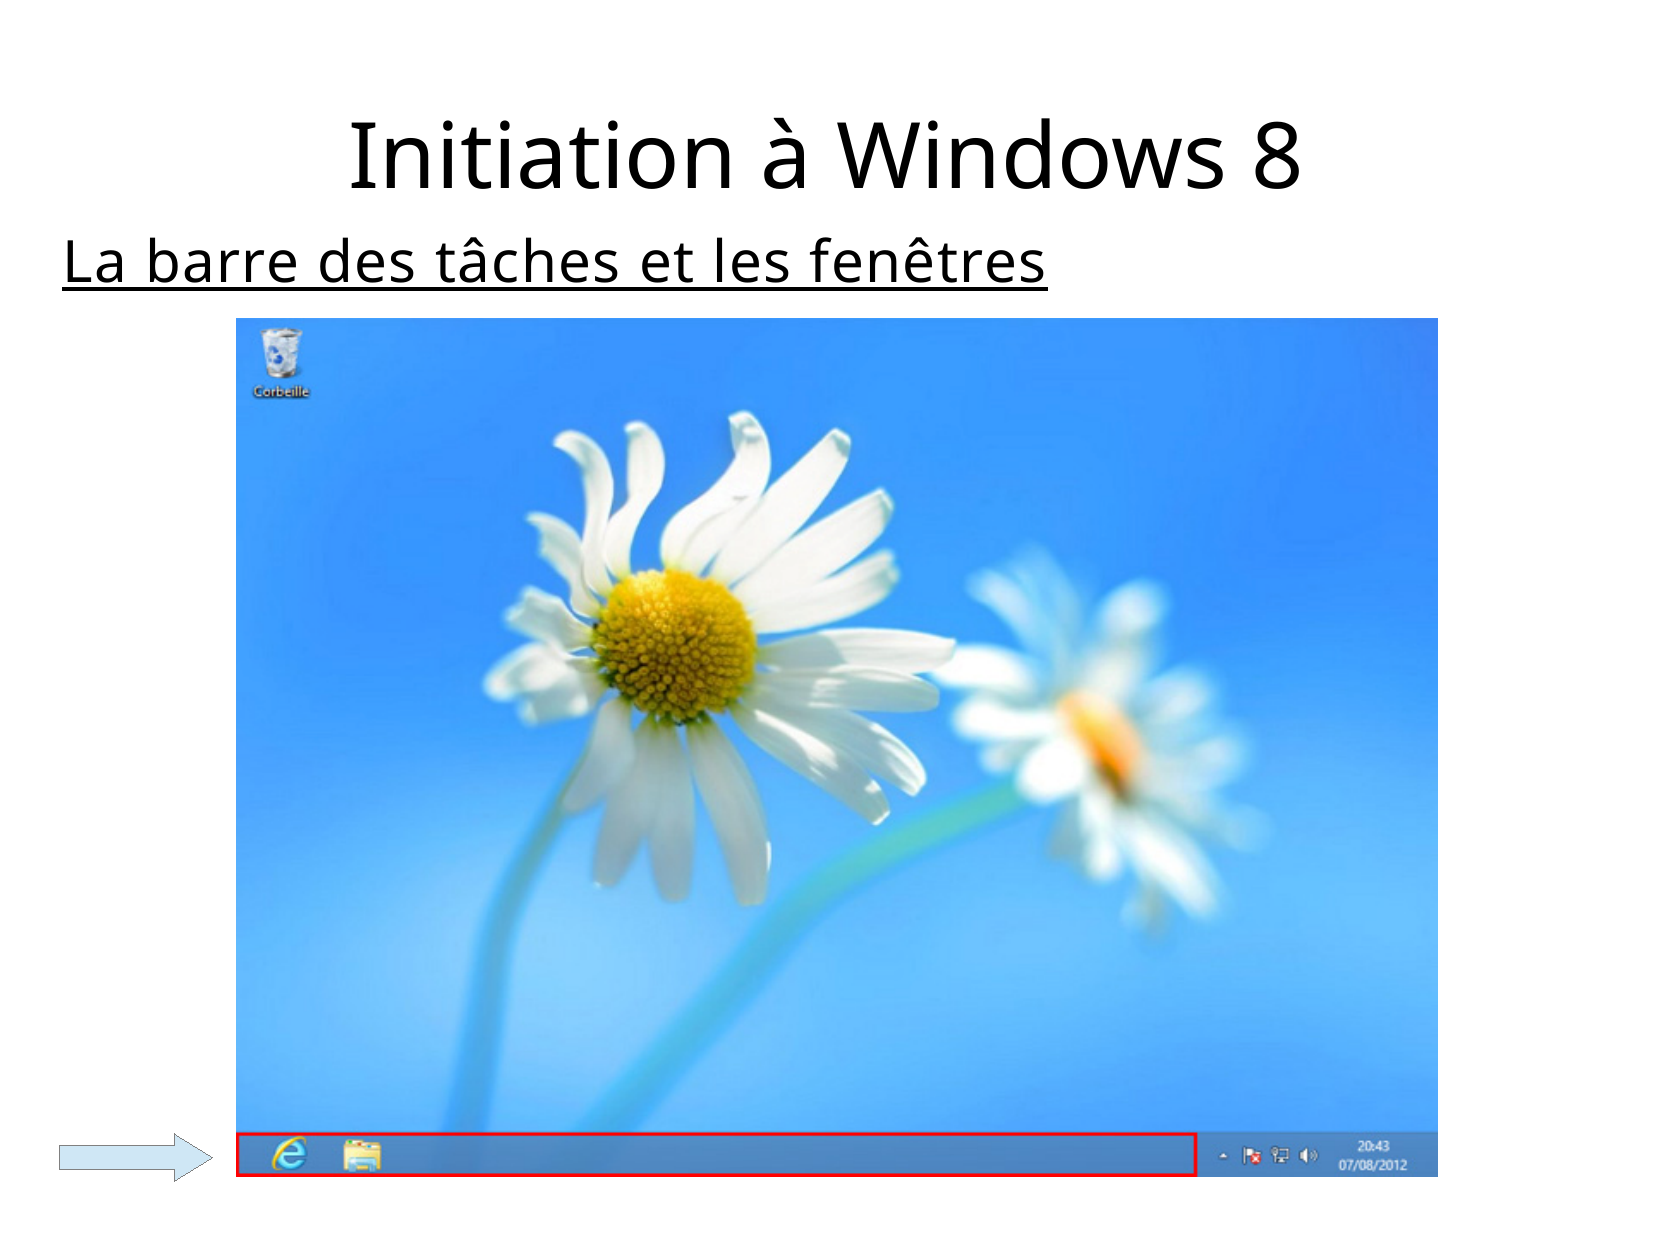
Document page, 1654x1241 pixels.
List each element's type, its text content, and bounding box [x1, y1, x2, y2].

title Initiation à Windows 8 [82, 49, 1571, 212]
text_box [59, 1133, 213, 1182]
picture [236, 318, 1438, 1177]
text_box La barre des tâches et les fenêtres [47, 212, 1619, 293]
